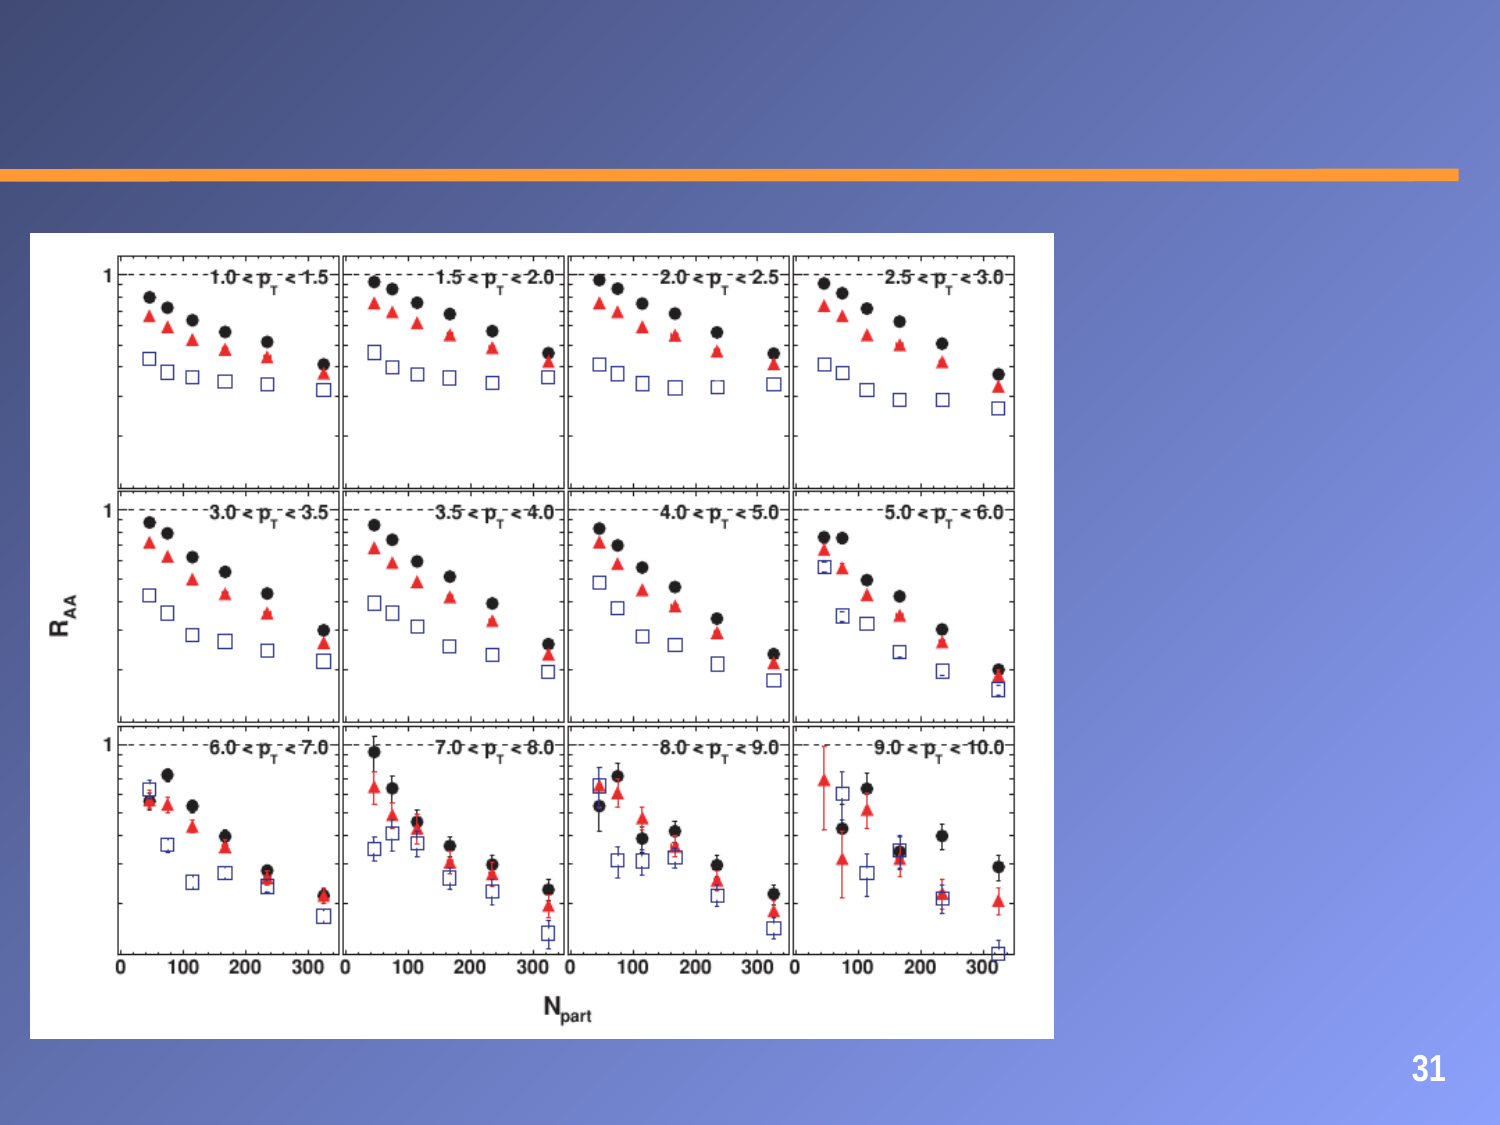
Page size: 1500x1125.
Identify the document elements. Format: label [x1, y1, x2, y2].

picture [30, 233, 1054, 1039]
